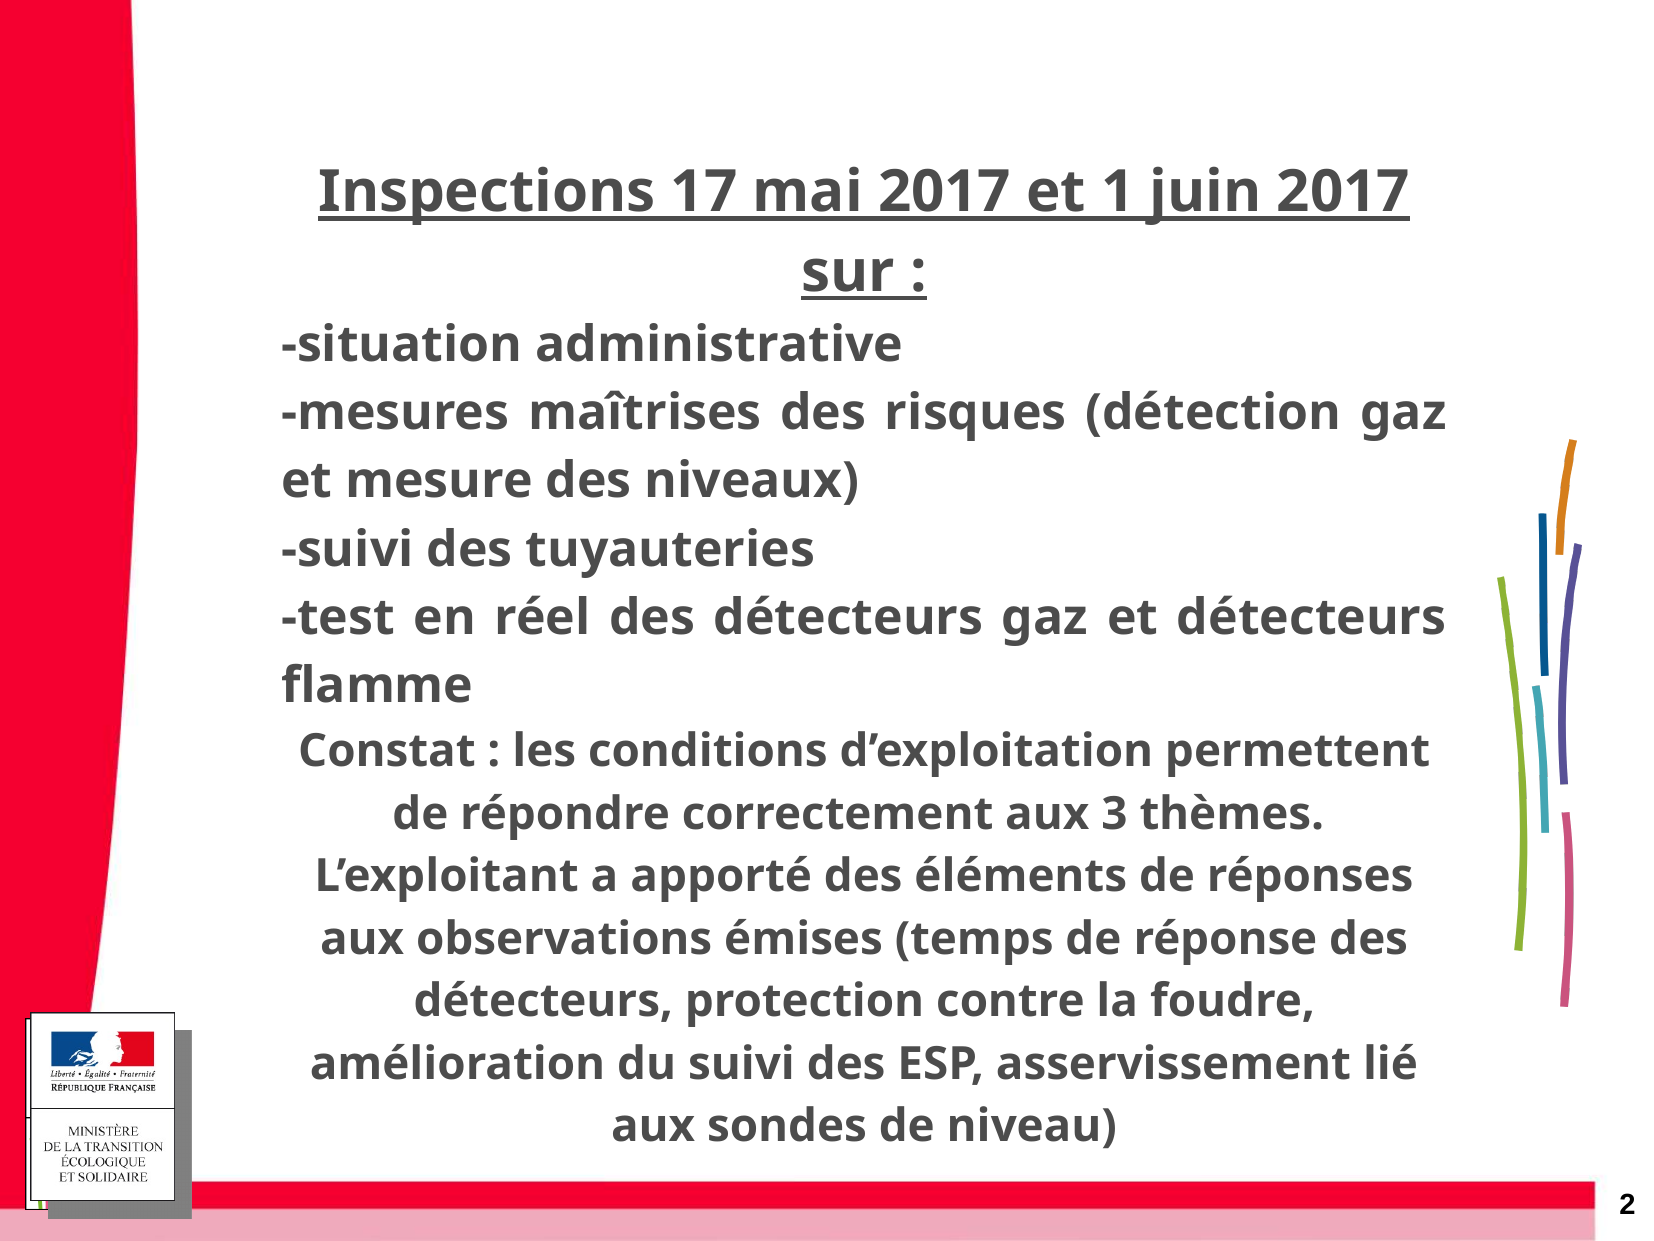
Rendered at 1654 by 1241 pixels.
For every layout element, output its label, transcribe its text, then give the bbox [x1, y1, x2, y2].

picture [0, 0, 1654, 1241]
text_box Inspections 17 mai 2017 et 1 juin 2017 sur : -situation administrative -mesures maîtrises des risques (détection gaz et mesure des niveaux) -suivi des tuyauteries -test en réel des détecteurs gaz et détecteurs flamme Constat : les conditions d’exploitation permettent de répondre correctement aux 3 thèmes. L’exploitant a apporté des éléments de réponses aux observations émises (temps de réponse des détecteurs, protection contre la foudre, amélioration du suivi des ESP, asservissement lié aux sondes de niveau) [281, 157, 1448, 1147]
